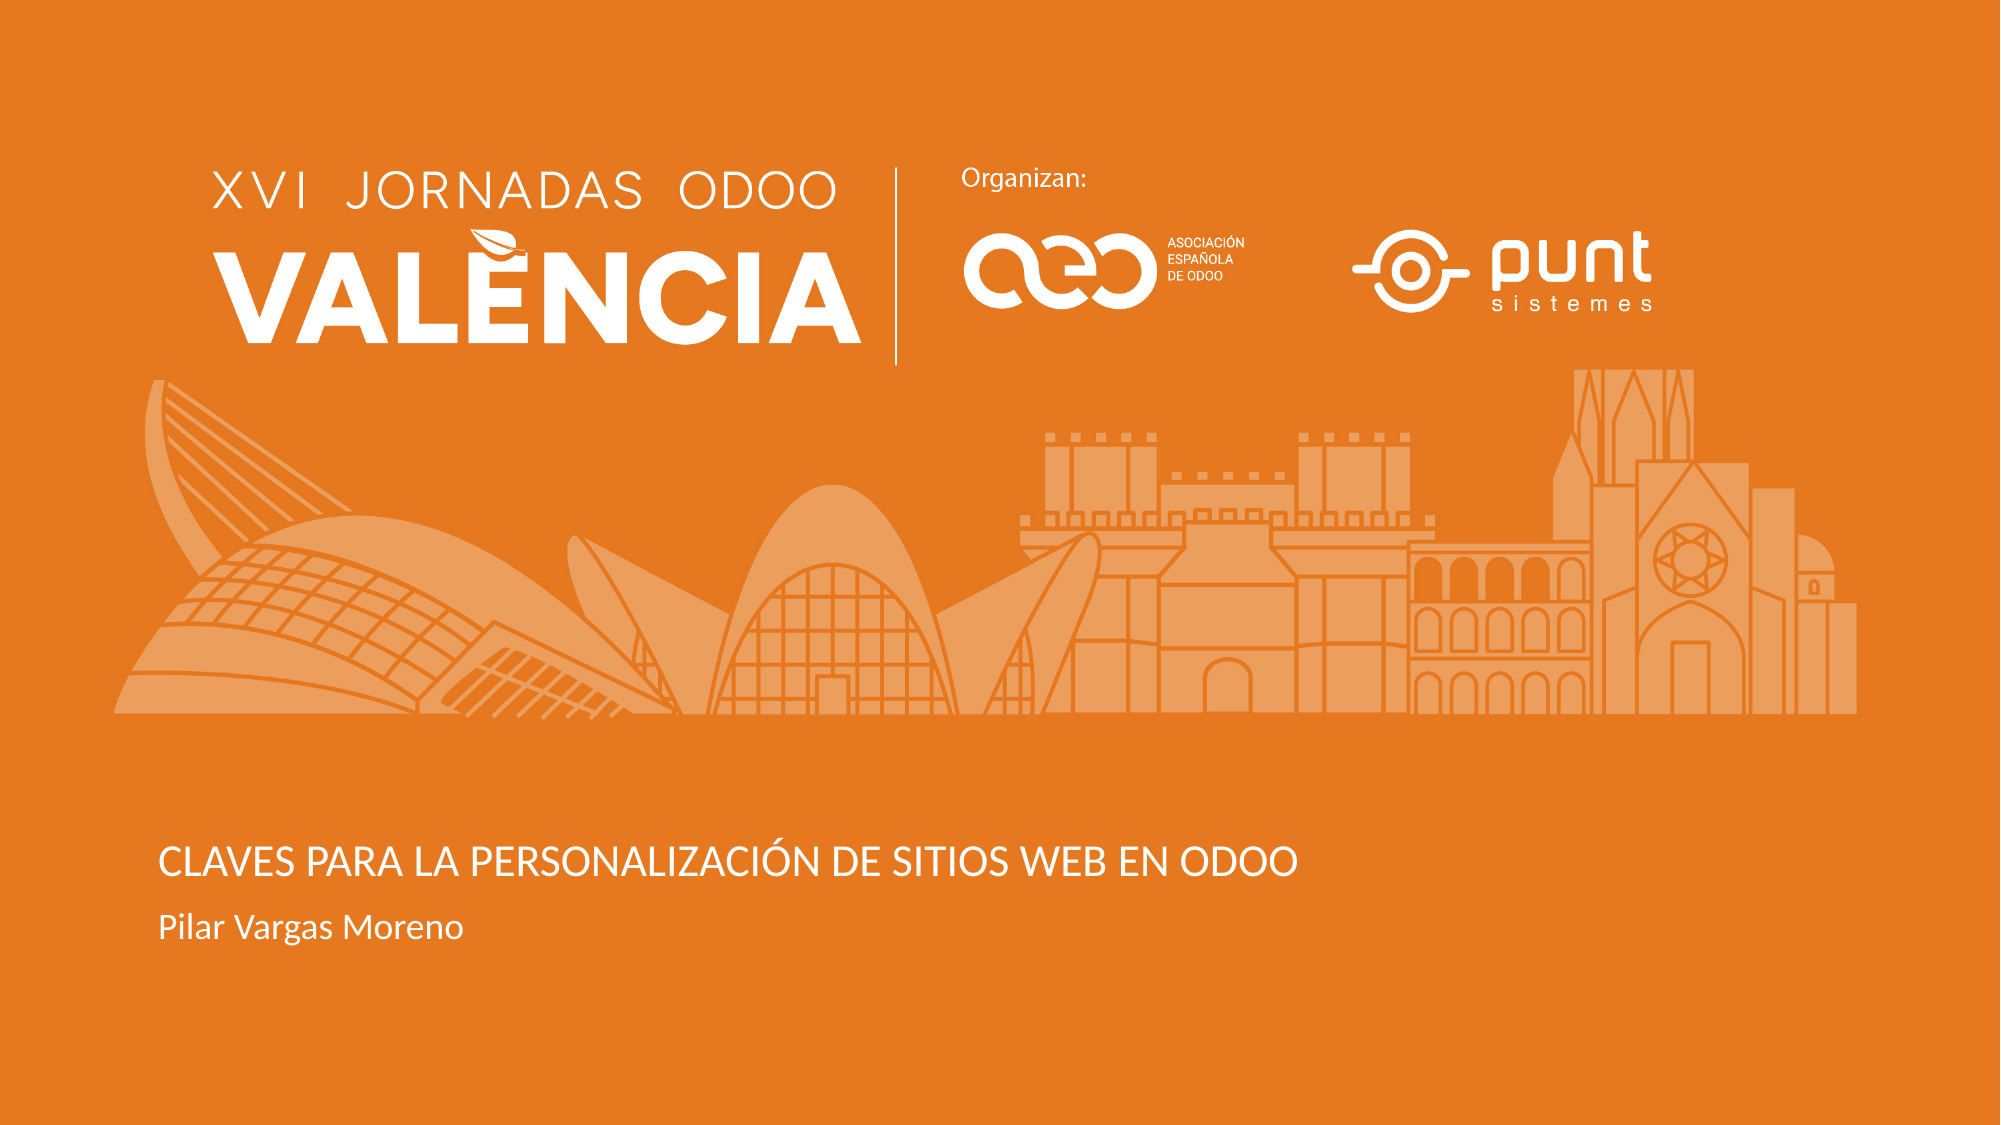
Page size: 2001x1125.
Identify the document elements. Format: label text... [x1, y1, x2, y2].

picture [0, 0, 2000, 1125]
subtitle CLAVES PARA LA PERSONALIZACIÓN DE SITIOS WEB EN ODOO Pilar Vargas Moreno [143, 828, 1730, 1012]
